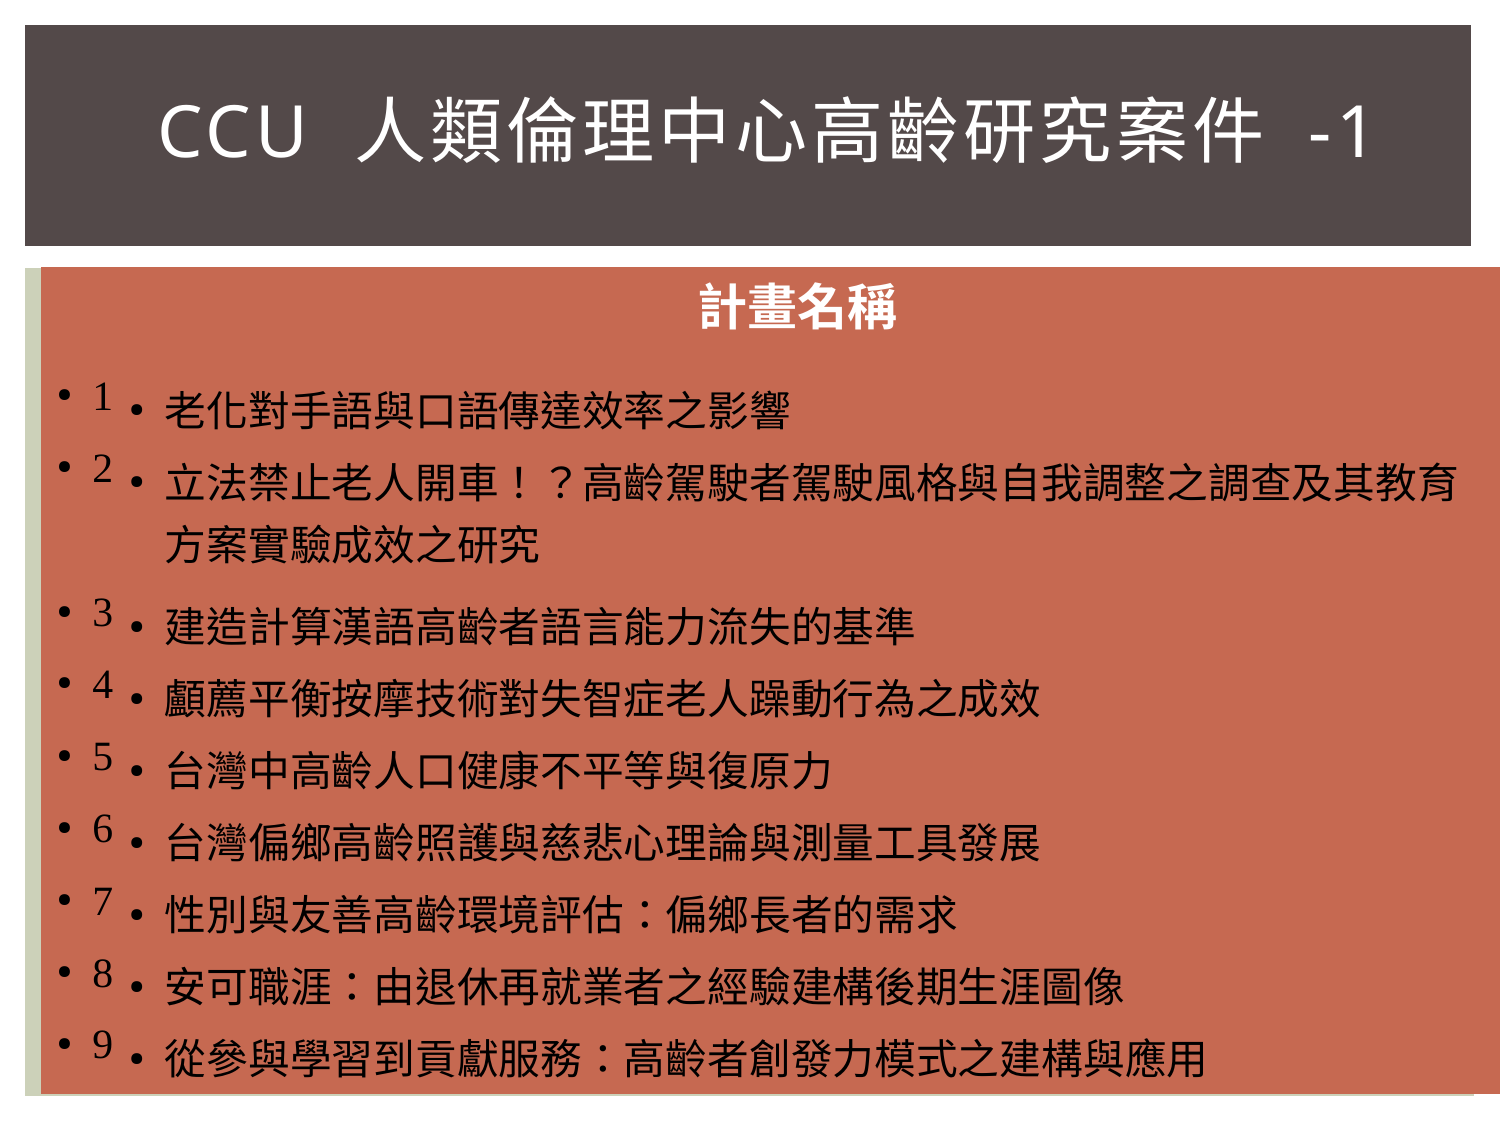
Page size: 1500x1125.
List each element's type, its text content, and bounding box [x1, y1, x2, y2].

table_cell [1466, 589, 1500, 662]
table_header 計畫名稱 [129, 267, 1466, 373]
table_cell 1 [41, 373, 129, 445]
table_cell 建造計算漢語高齡者語言能力流失的基準 [129, 589, 1466, 662]
table_cell [1466, 445, 1500, 589]
table_cell 安可職涯：由退休再就業者之經驗建構後期生涯圖像 [129, 950, 1466, 1022]
table_cell [1466, 734, 1500, 806]
table_cell 3 [41, 589, 129, 662]
table_cell 7 [41, 878, 129, 950]
table_cell 立法禁止老人開車！？高齡駕駛者駕駛風格與自我調整之調查及其教育方案實驗成效之研究 [129, 445, 1466, 589]
table_cell 台灣中高齡人口健康不平等與復原力 [129, 734, 1466, 806]
table_cell [1466, 1022, 1500, 1094]
table_cell 5 [41, 734, 129, 806]
table_header [41, 267, 129, 373]
table_cell [1466, 806, 1500, 878]
table_cell 4 [41, 662, 129, 734]
table_cell 6 [41, 806, 129, 878]
table_cell 老化對手語與口語傳達效率之影響 [129, 373, 1466, 445]
table_cell [1466, 950, 1500, 1022]
table_cell 9 [41, 1022, 129, 1094]
table_cell 顱薦平衡按摩技術對失智症老人躁動行為之成效 [129, 662, 1466, 734]
table_cell 從參與學習到貢獻服務：高齡者創發力模式之建構與應用 [129, 1022, 1466, 1094]
table_cell 性別與友善高齡環境評估：偏鄉長者的需求 [129, 878, 1466, 950]
table_cell [1466, 878, 1500, 950]
table_header [1466, 267, 1500, 373]
table_cell 台灣偏鄉高齡照護與慈悲心理論與測量工具發展 [129, 806, 1466, 878]
table_cell [1466, 373, 1500, 445]
table_cell 2 [41, 445, 129, 589]
title CCU 人類倫理中心高齡研究案件 -1 [112, 66, 1424, 187]
table_cell [1466, 662, 1500, 734]
table_cell 8 [41, 950, 129, 1022]
